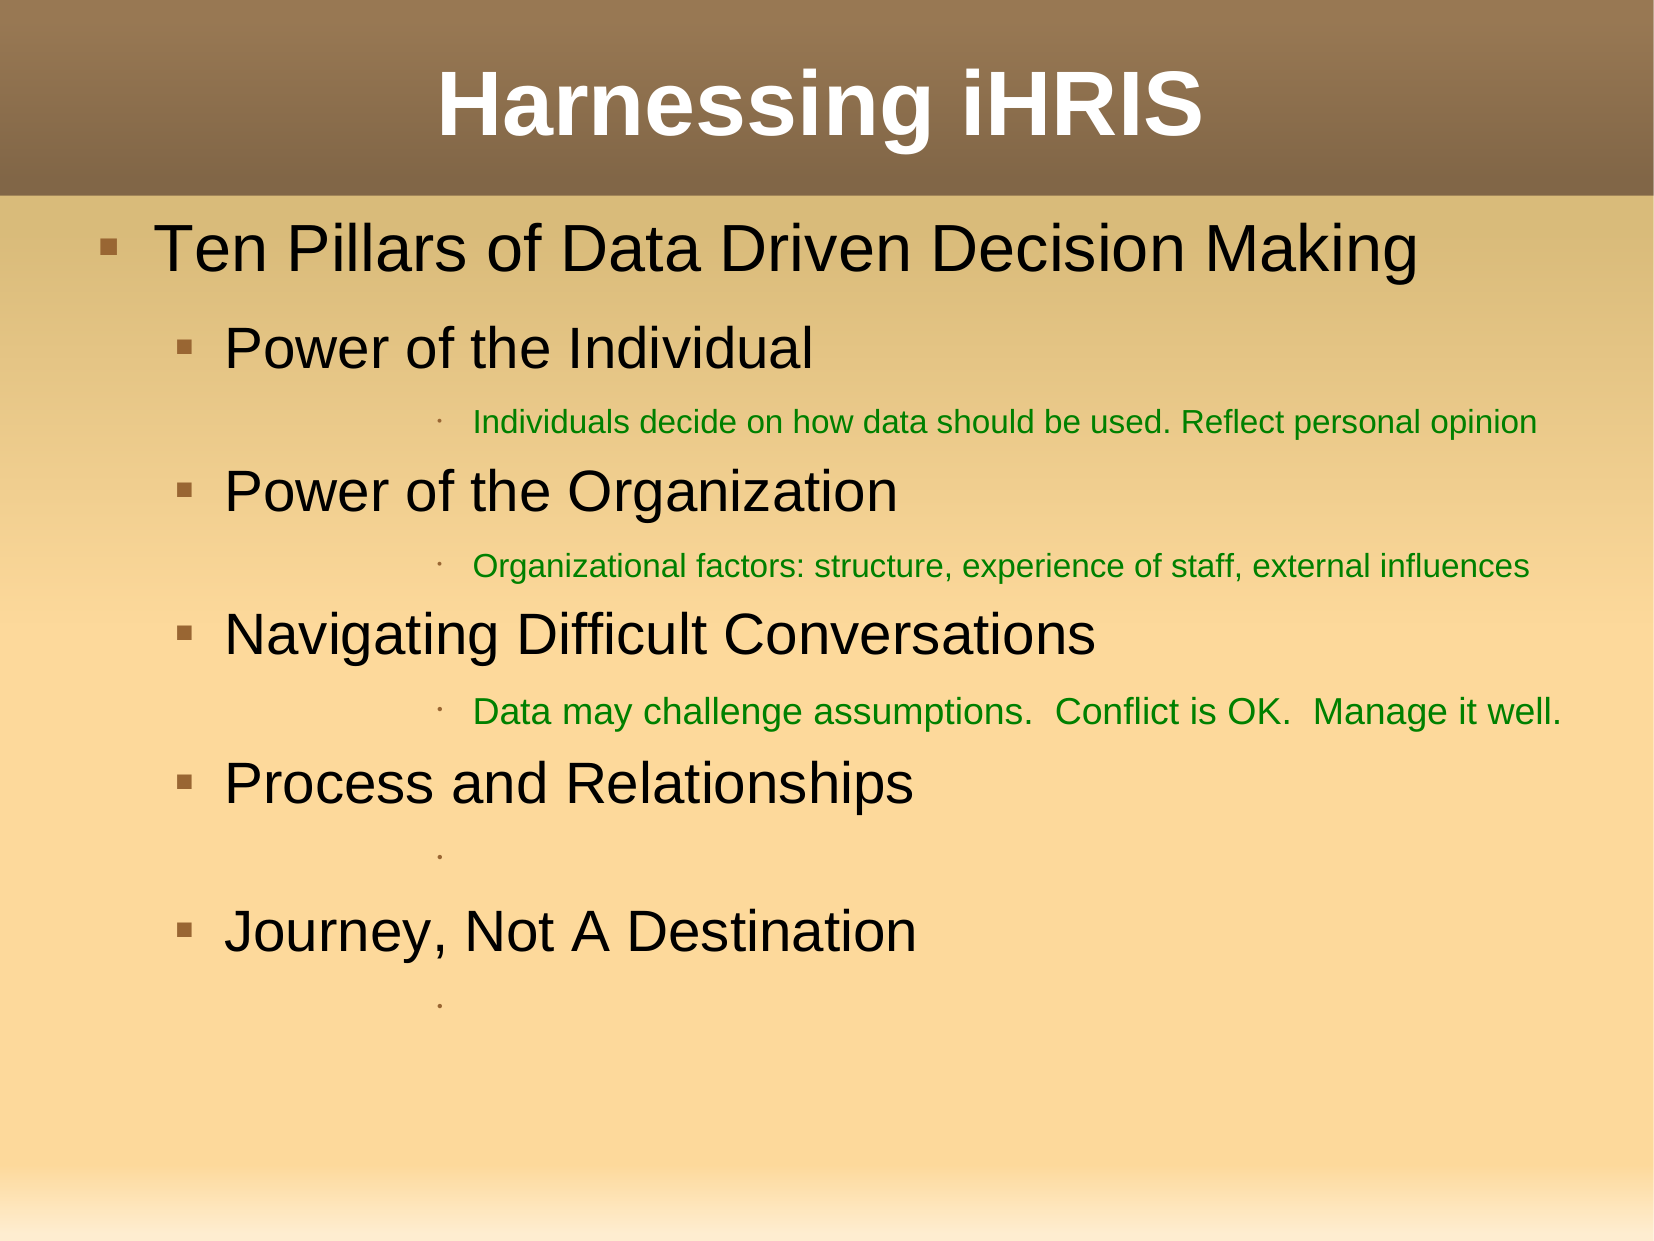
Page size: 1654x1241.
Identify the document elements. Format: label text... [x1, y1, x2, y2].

picture [0, 0, 1654, 1241]
title Harnessing iHRIS [76, 7, 1565, 200]
list Ten Pillars of Data Driven Decision Making Power of the Individual Individuals decide on how data should be used. Reflect personal opinion Power of the Organization Organizational factors: structure, experience of staff, external influences Navigating Difficult Conversations Data may challenge assumptions. Conflict is OK. Manage it well. Process and Relationships Journey, Not A Destination [82, 211, 1571, 1241]
